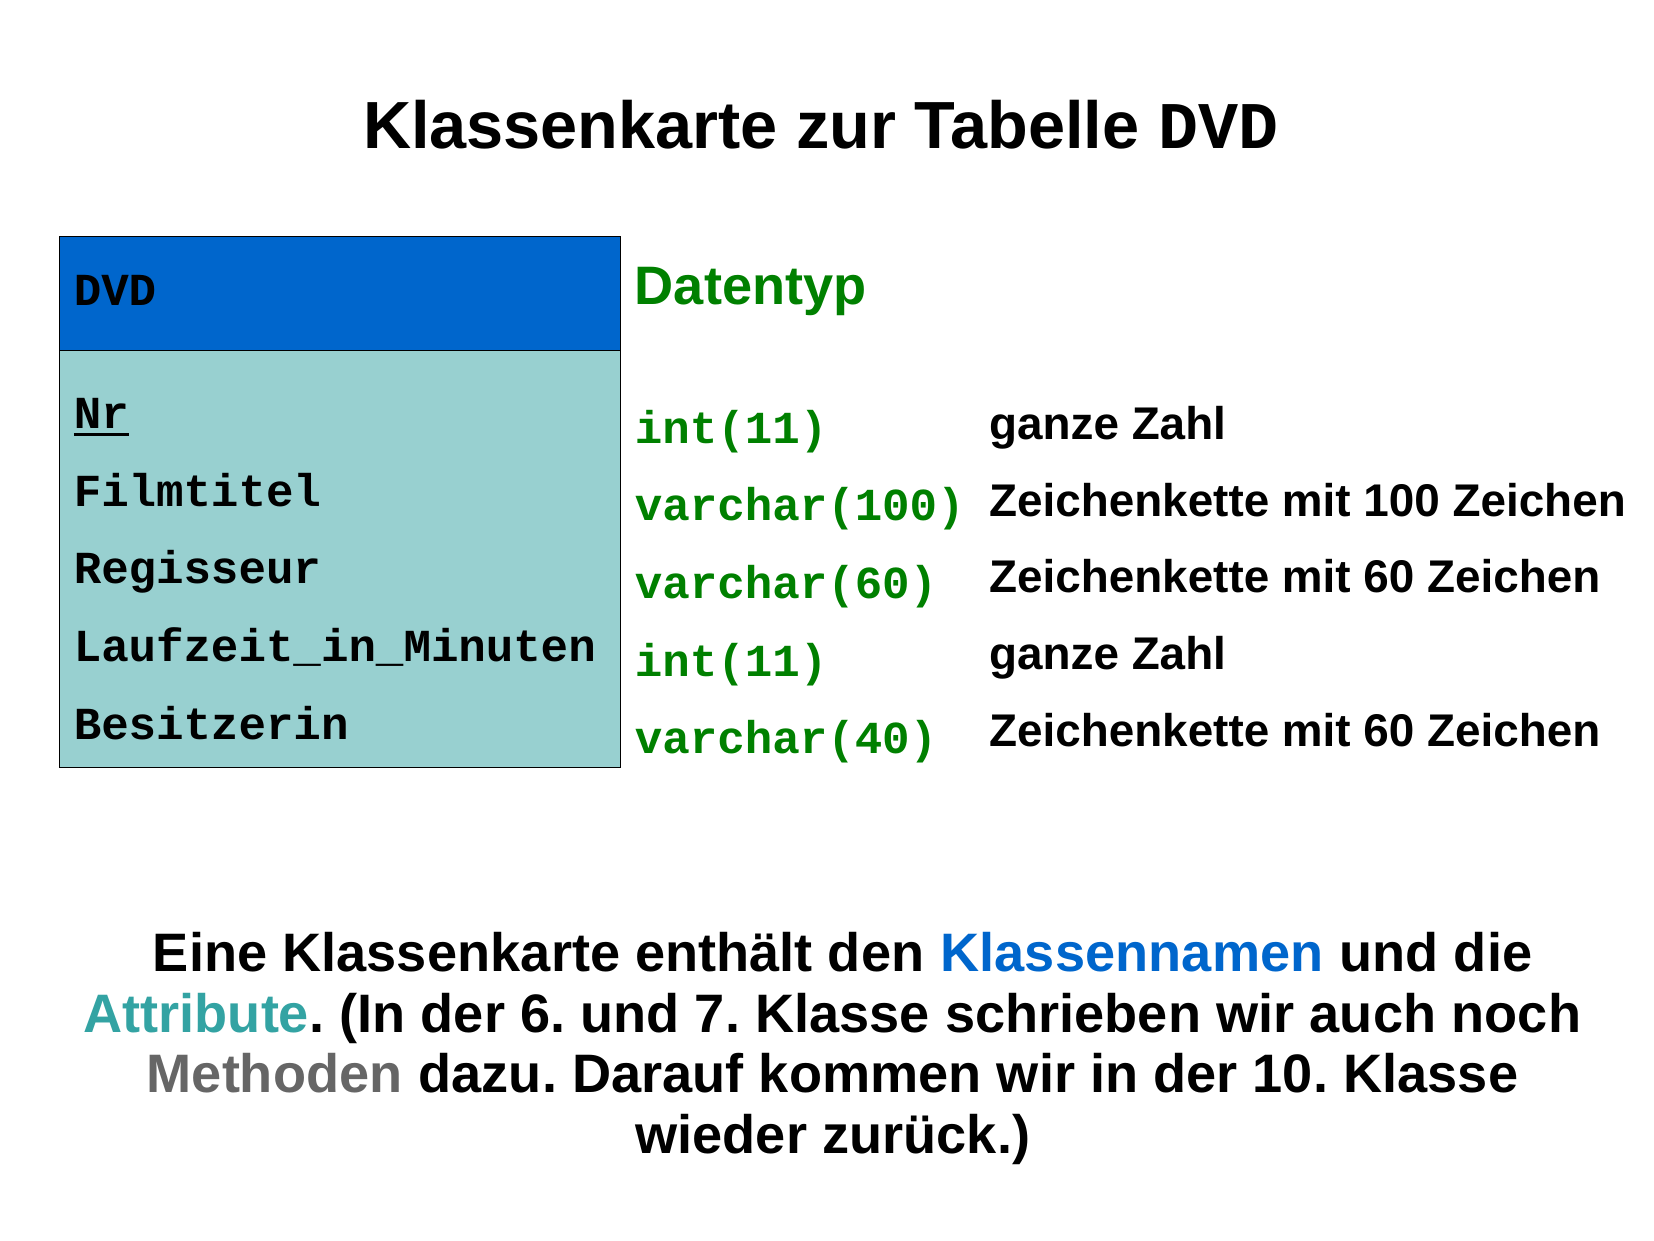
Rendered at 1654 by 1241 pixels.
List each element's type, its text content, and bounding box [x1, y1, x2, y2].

text_box Datentyp [621, 247, 916, 325]
text_box Nr Filmtitel Regisseur Laufzeit_in_Minuten Besitzerin [59, 350, 621, 768]
text_box Eine Klassenkarte enthält den Klassennamen und die Attribute. (In der 6. und 7. Klasse schrieben wir auch noch Methoden dazu. Darauf kommen wir in der 10. Klasse wieder zurück.) [42, 915, 1625, 1179]
text_box DVD [59, 236, 621, 350]
text_box int(11) varchar(100) varchar(60) int(11) varchar(40) [620, 372, 1004, 749]
text_box ganze Zahl Zeichenkette mit 100 Zeichen Zeichenkette mit 60 Zeichen ganze Zahl Zeichenkette mit 60 Zeichen [974, 364, 1654, 746]
title Klassenkarte zur Tabelle DVD [76, 49, 1565, 207]
